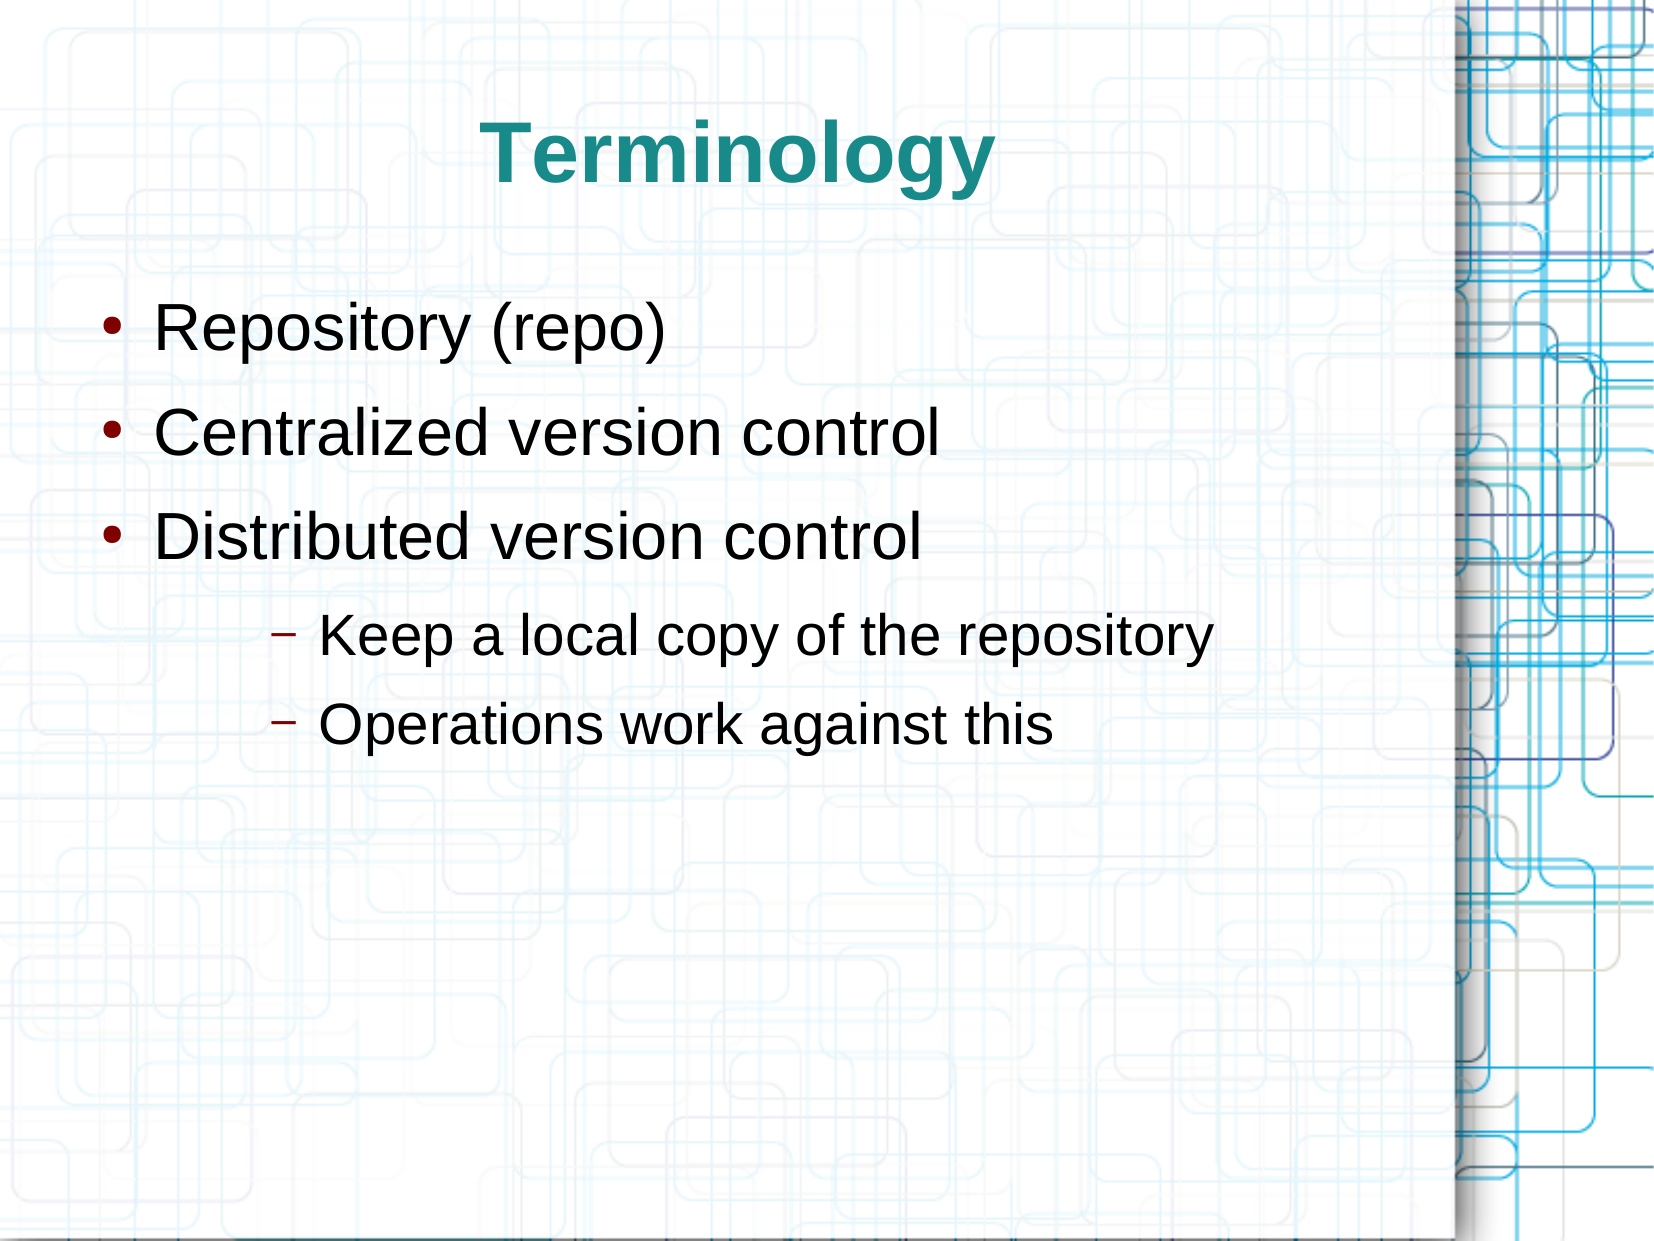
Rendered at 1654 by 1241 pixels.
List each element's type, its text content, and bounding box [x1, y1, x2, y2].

title Terminology [59, 49, 1418, 257]
picture [0, 0, 1654, 1241]
list Repository (repo) Centralized version control Distributed version control Keep a local copy of the repository Operations work against this [82, 290, 1418, 1010]
